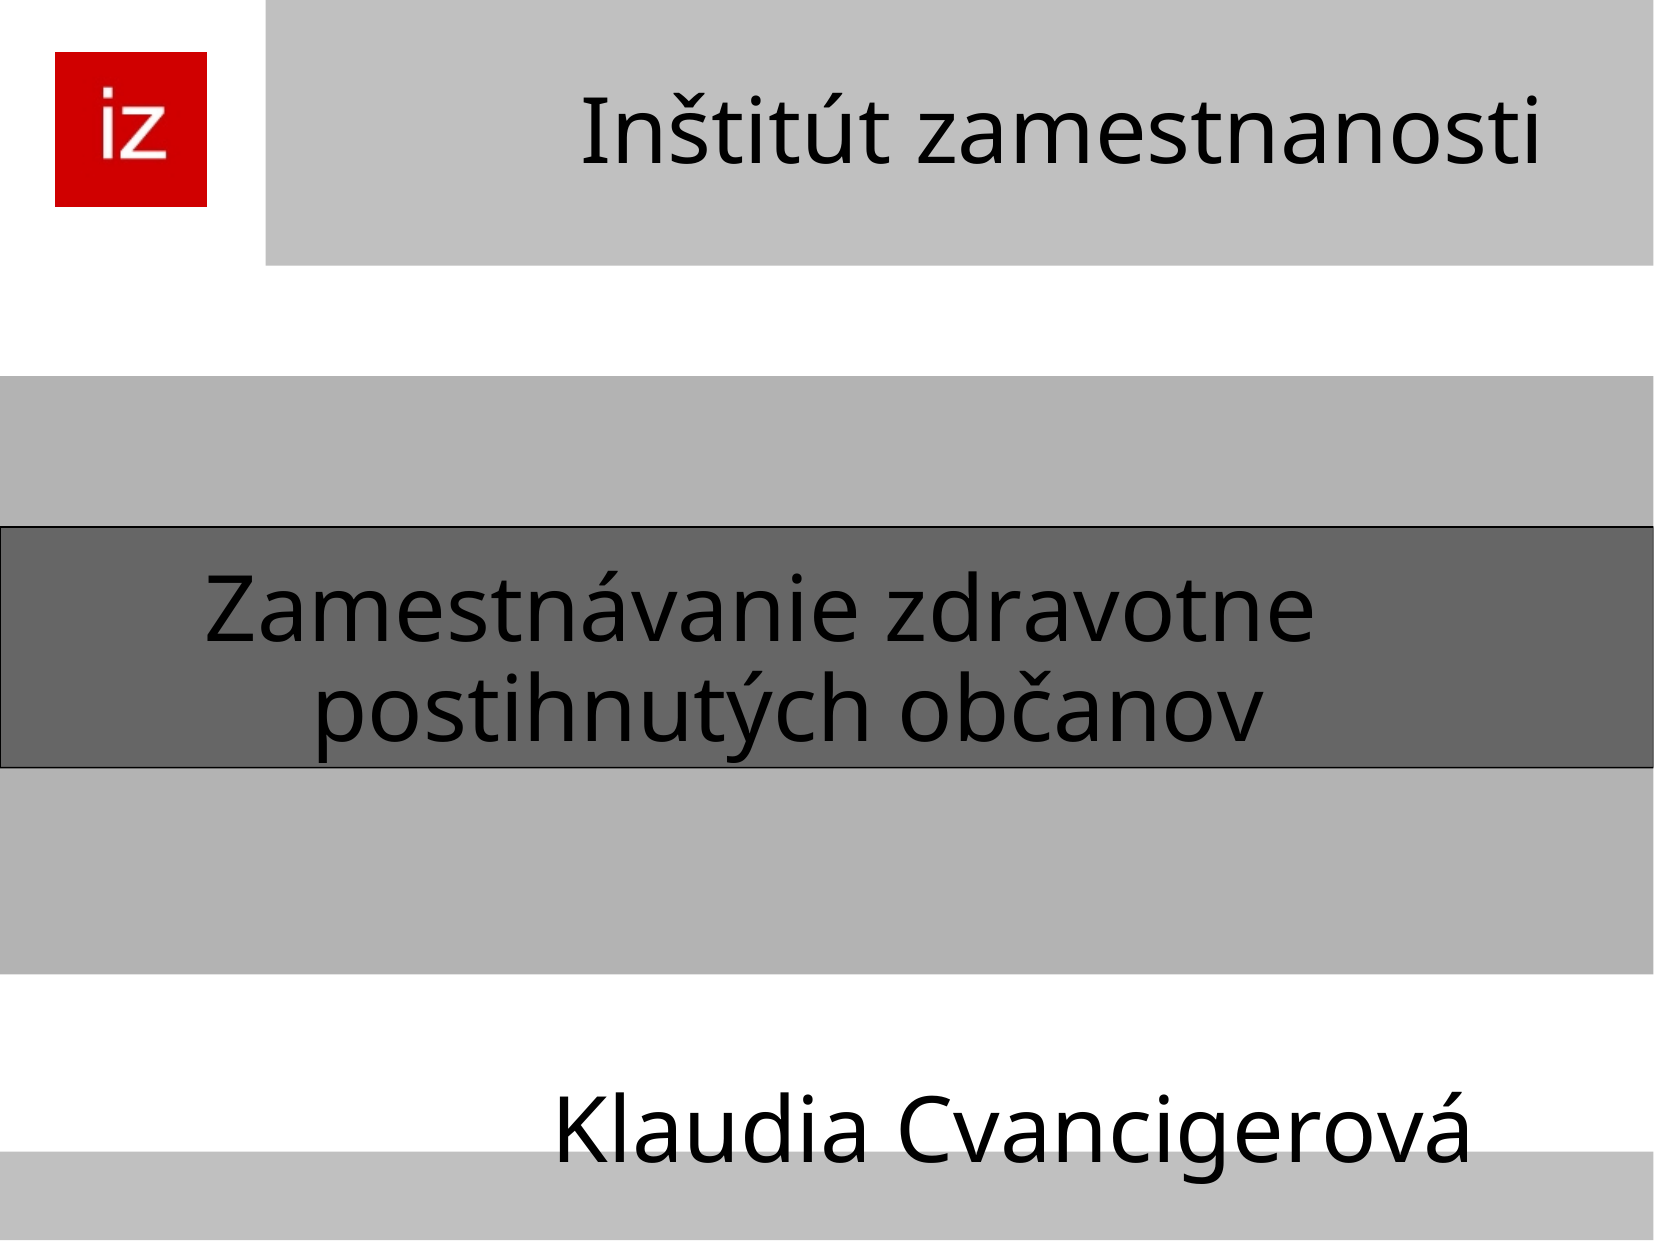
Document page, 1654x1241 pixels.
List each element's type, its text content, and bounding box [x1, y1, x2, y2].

text_box [0, 376, 1654, 975]
picture [55, 52, 207, 207]
list Zamestnávanie zdravotne postihnutých občanov Klaudia Cvancigerová [29, 561, 1477, 1109]
title Inštitút zamestnanosti [561, 29, 1565, 237]
